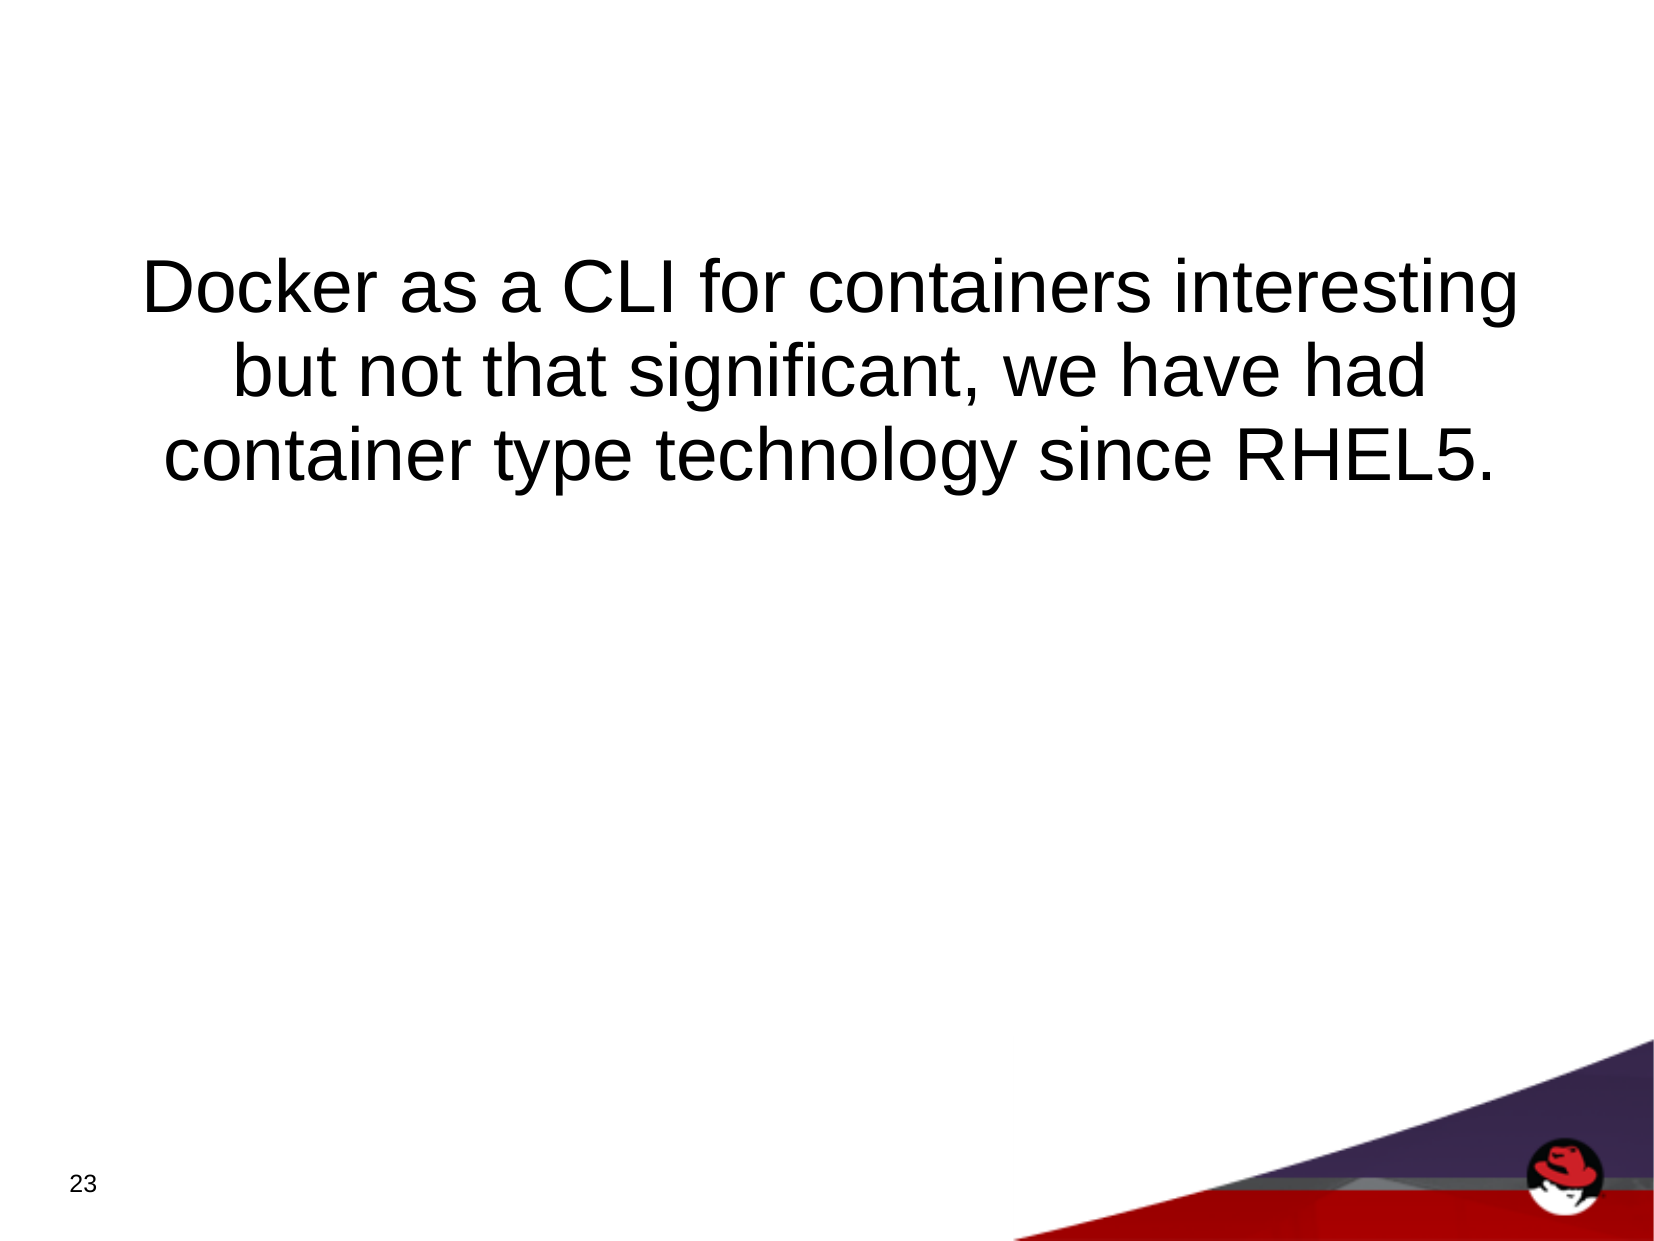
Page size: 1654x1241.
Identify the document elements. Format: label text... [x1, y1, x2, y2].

picture [1012, 1036, 1654, 1241]
list Docker as a CLI for containers interesting but not that significant, we have had container type technology since RHEL5. [86, 244, 1576, 1039]
